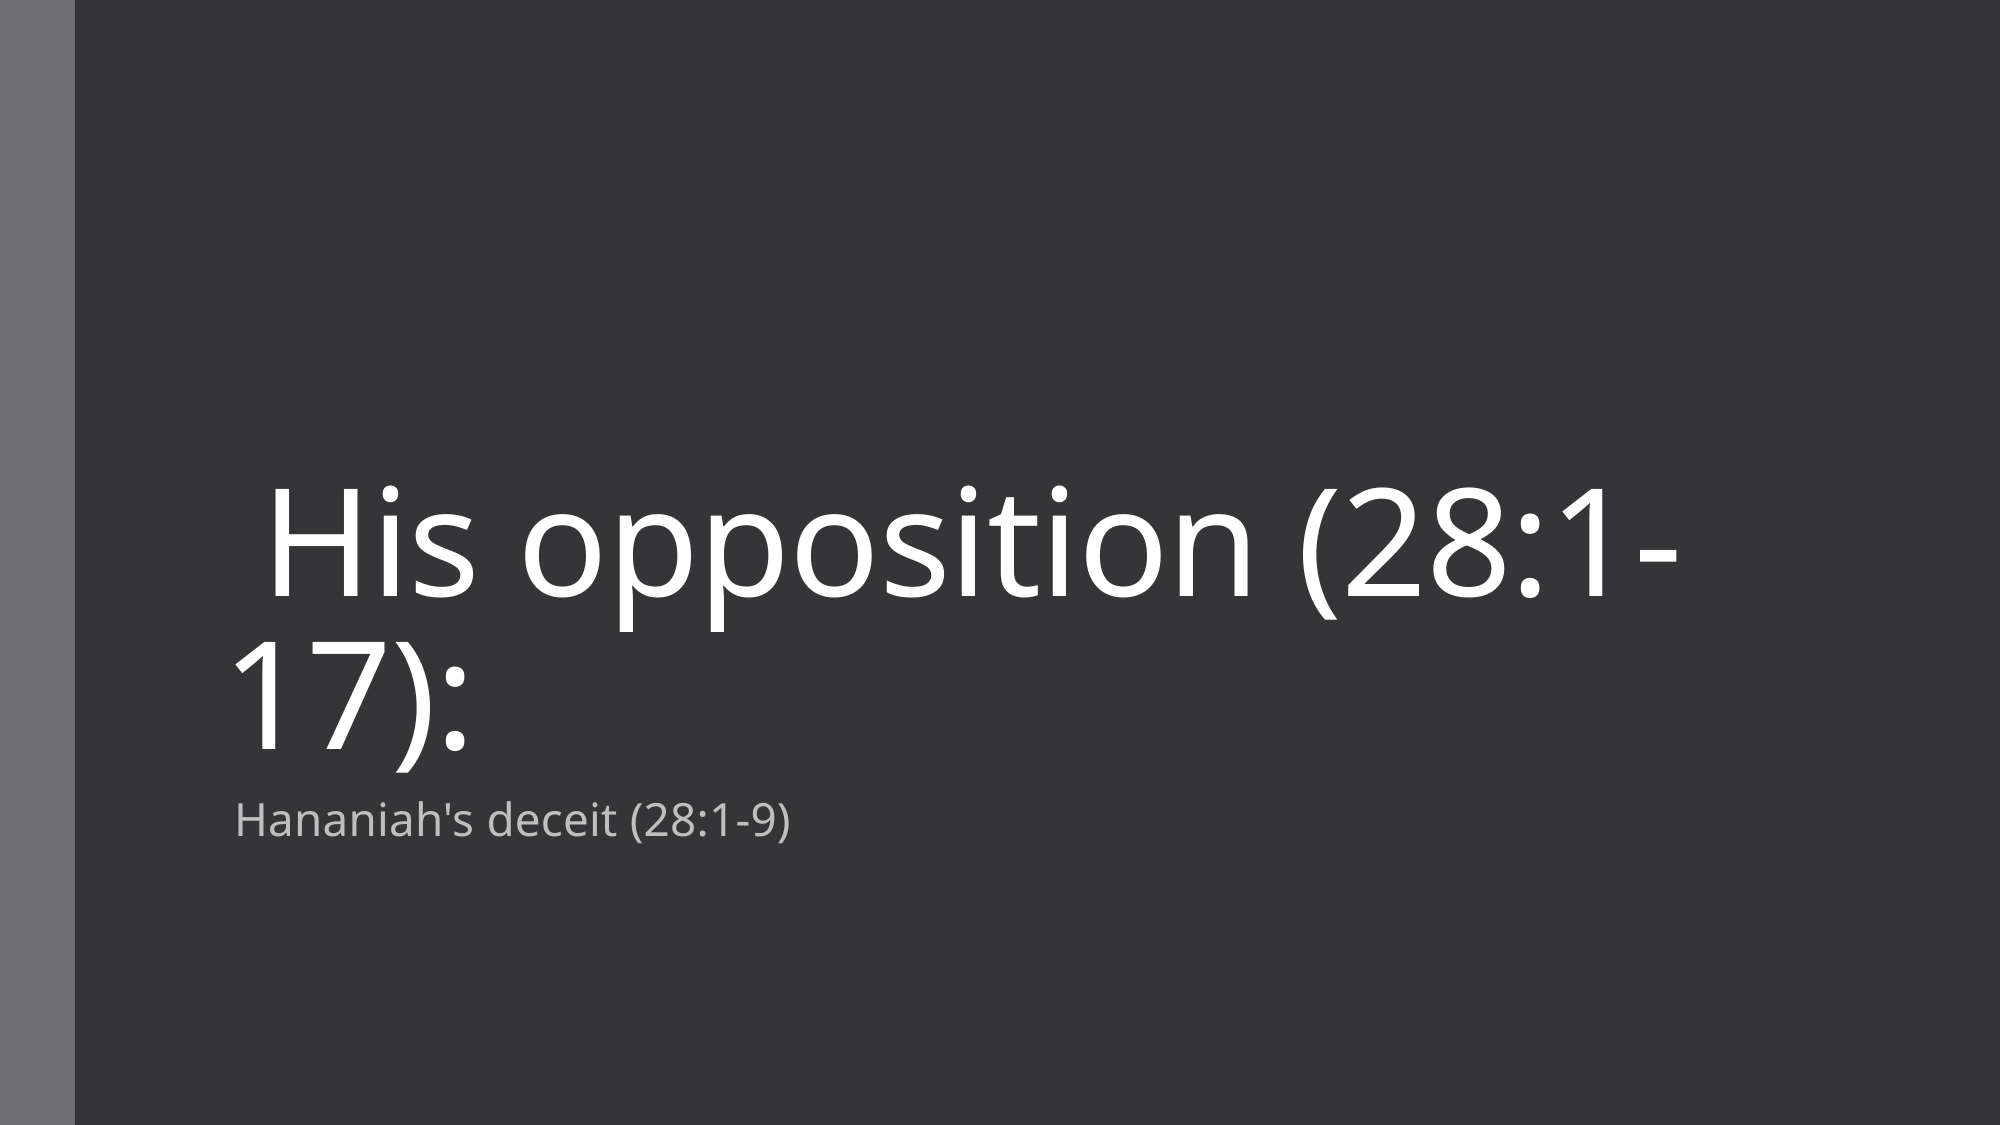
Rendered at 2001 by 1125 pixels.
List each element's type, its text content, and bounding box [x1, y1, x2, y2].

title His opposition (28:1-17): [206, 124, 1752, 787]
subtitle Hananiah's deceit (28:1-9) [206, 787, 1752, 1066]
